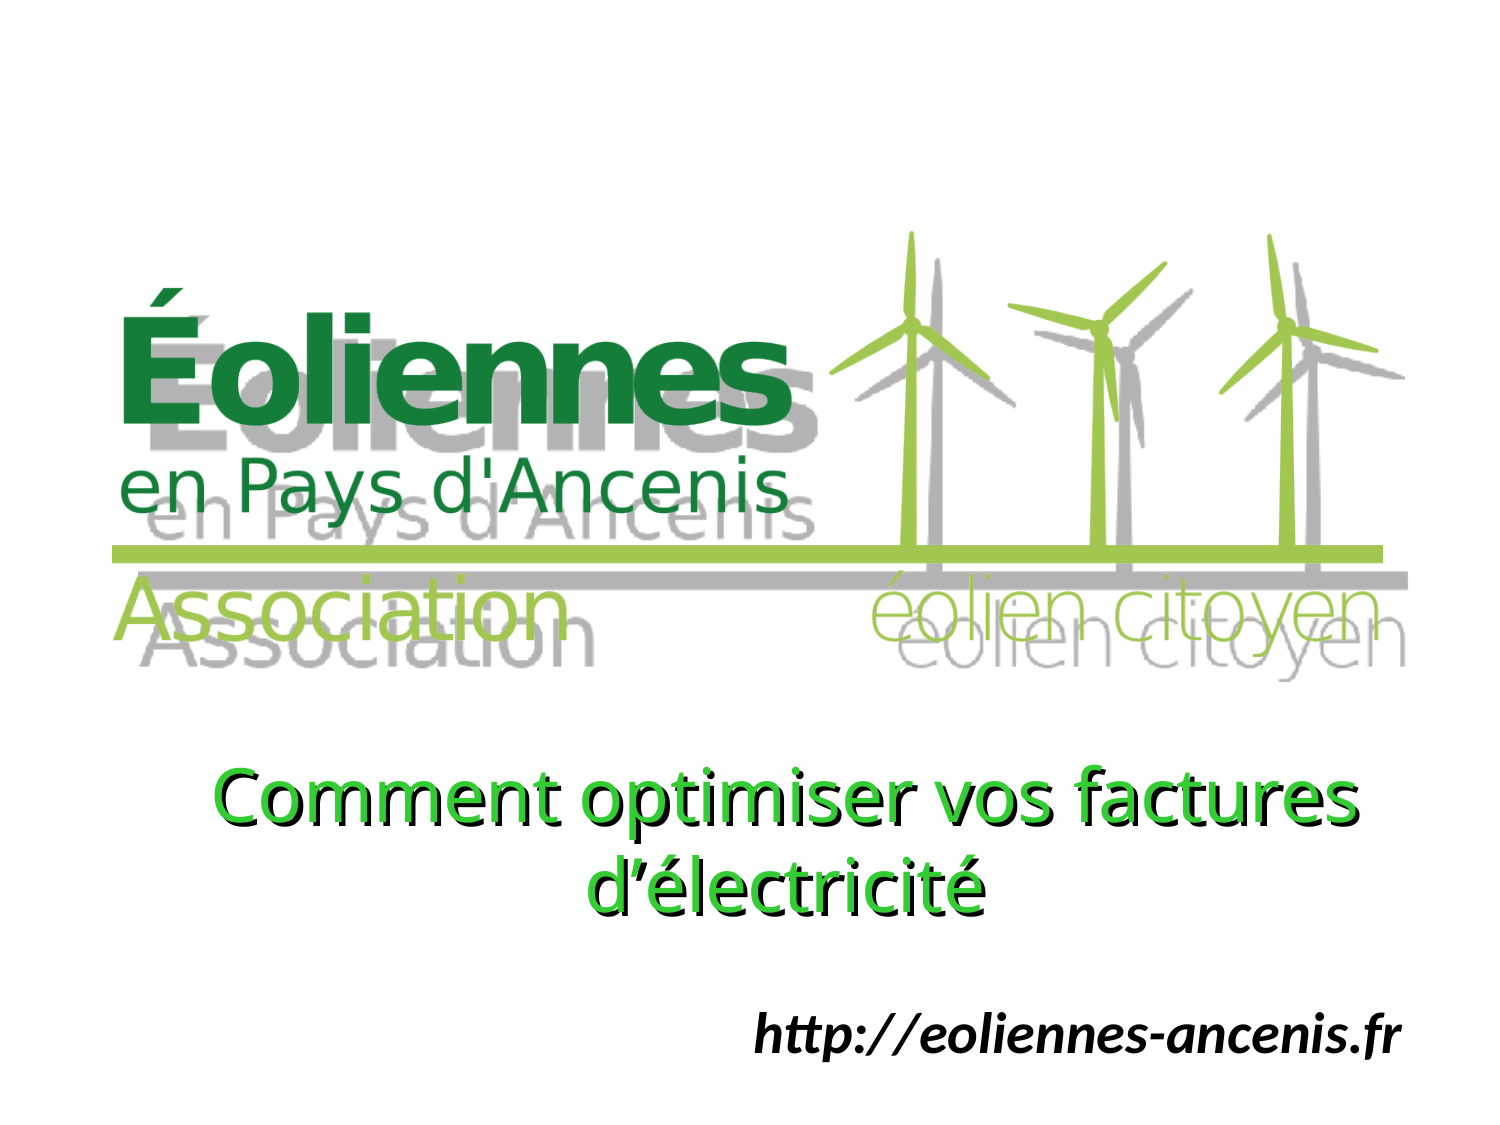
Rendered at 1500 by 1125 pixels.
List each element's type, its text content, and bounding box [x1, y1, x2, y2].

text_box http://eoliennes-ancenis.fr [738, 987, 1436, 1074]
picture [112, 231, 1383, 658]
text_box Comment optimiser vos factures d’électricité [183, 739, 1388, 935]
